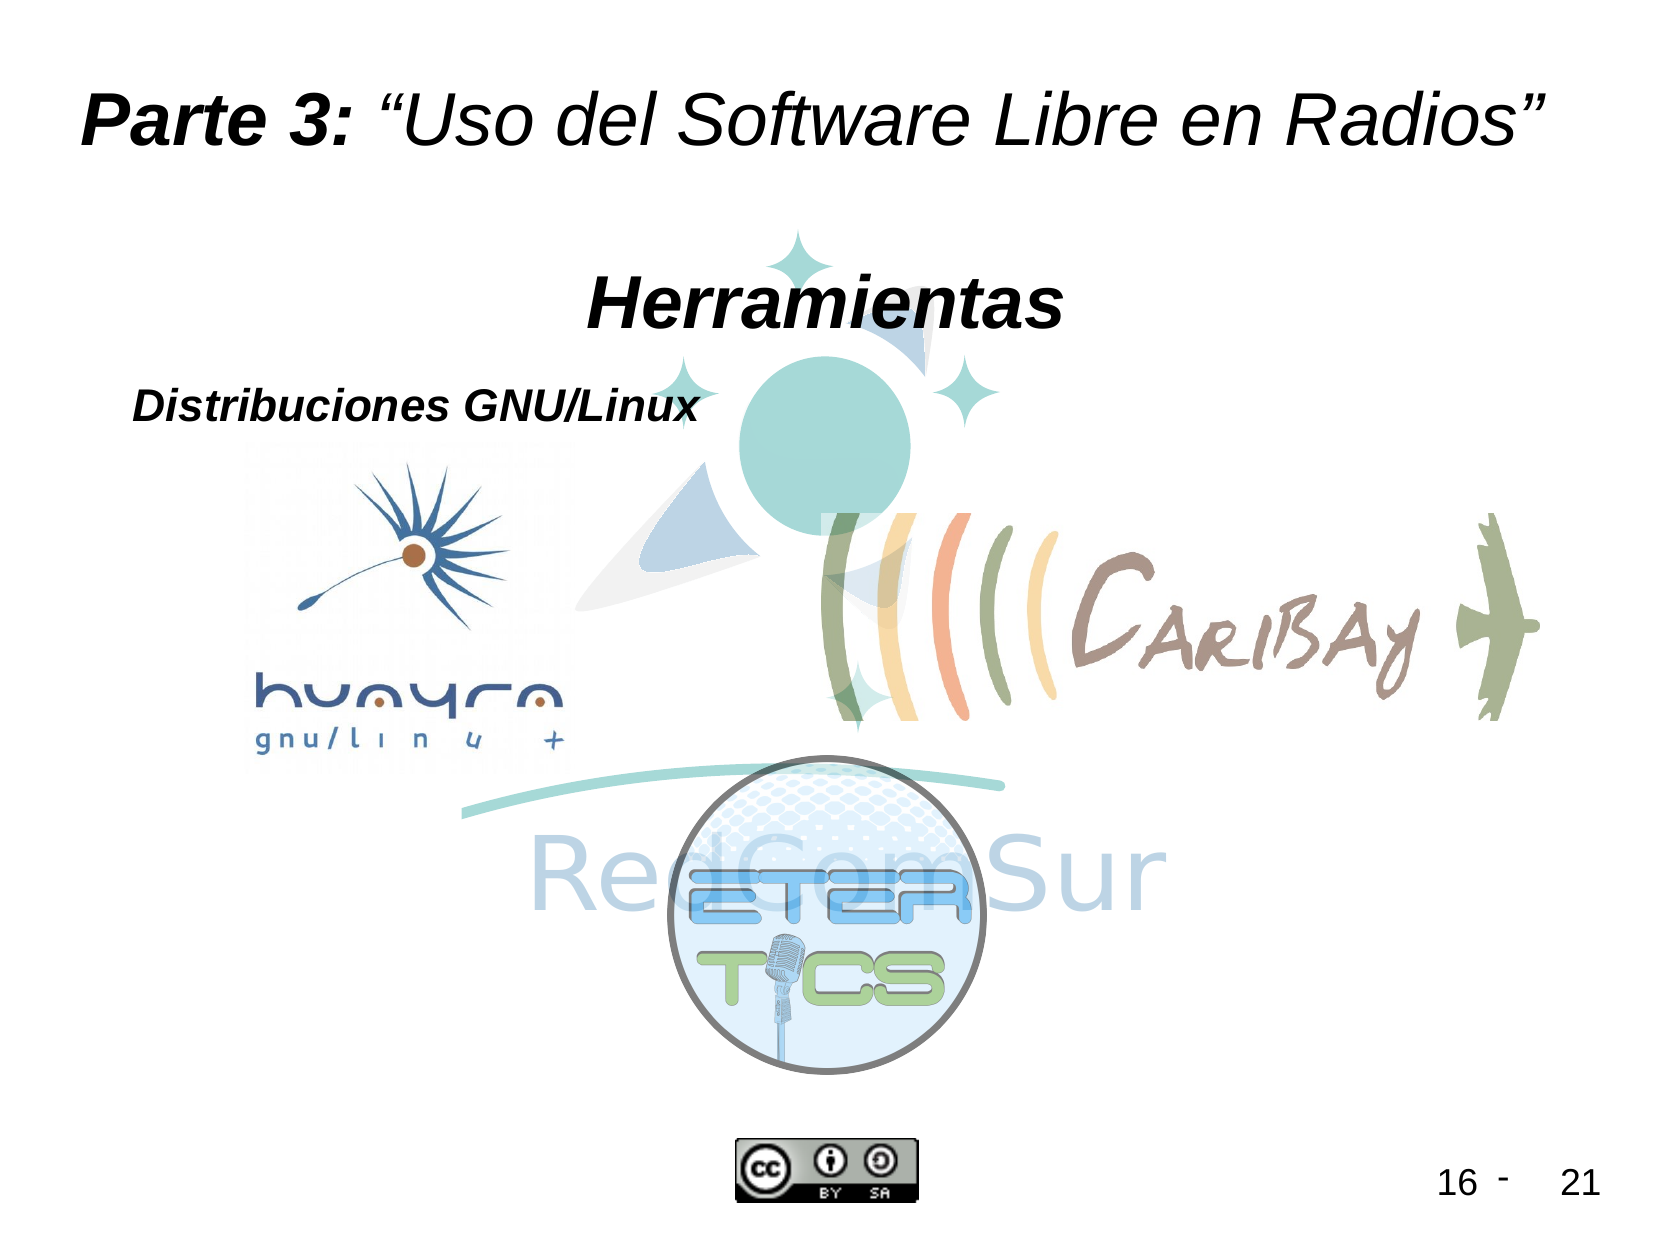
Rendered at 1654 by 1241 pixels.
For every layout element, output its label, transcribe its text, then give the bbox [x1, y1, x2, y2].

text_box 21 [1545, 1154, 1642, 1225]
text_box - [1482, 1147, 1530, 1205]
text_box <número> [1421, 1154, 1545, 1225]
text_box Distribuciones GNU/Linux [118, 372, 716, 439]
picture [244, 211, 1540, 1205]
text_box Parte 3: “Uso del Software Libre en Radios” [80, 77, 1574, 162]
title Herramientas [540, 244, 1114, 361]
